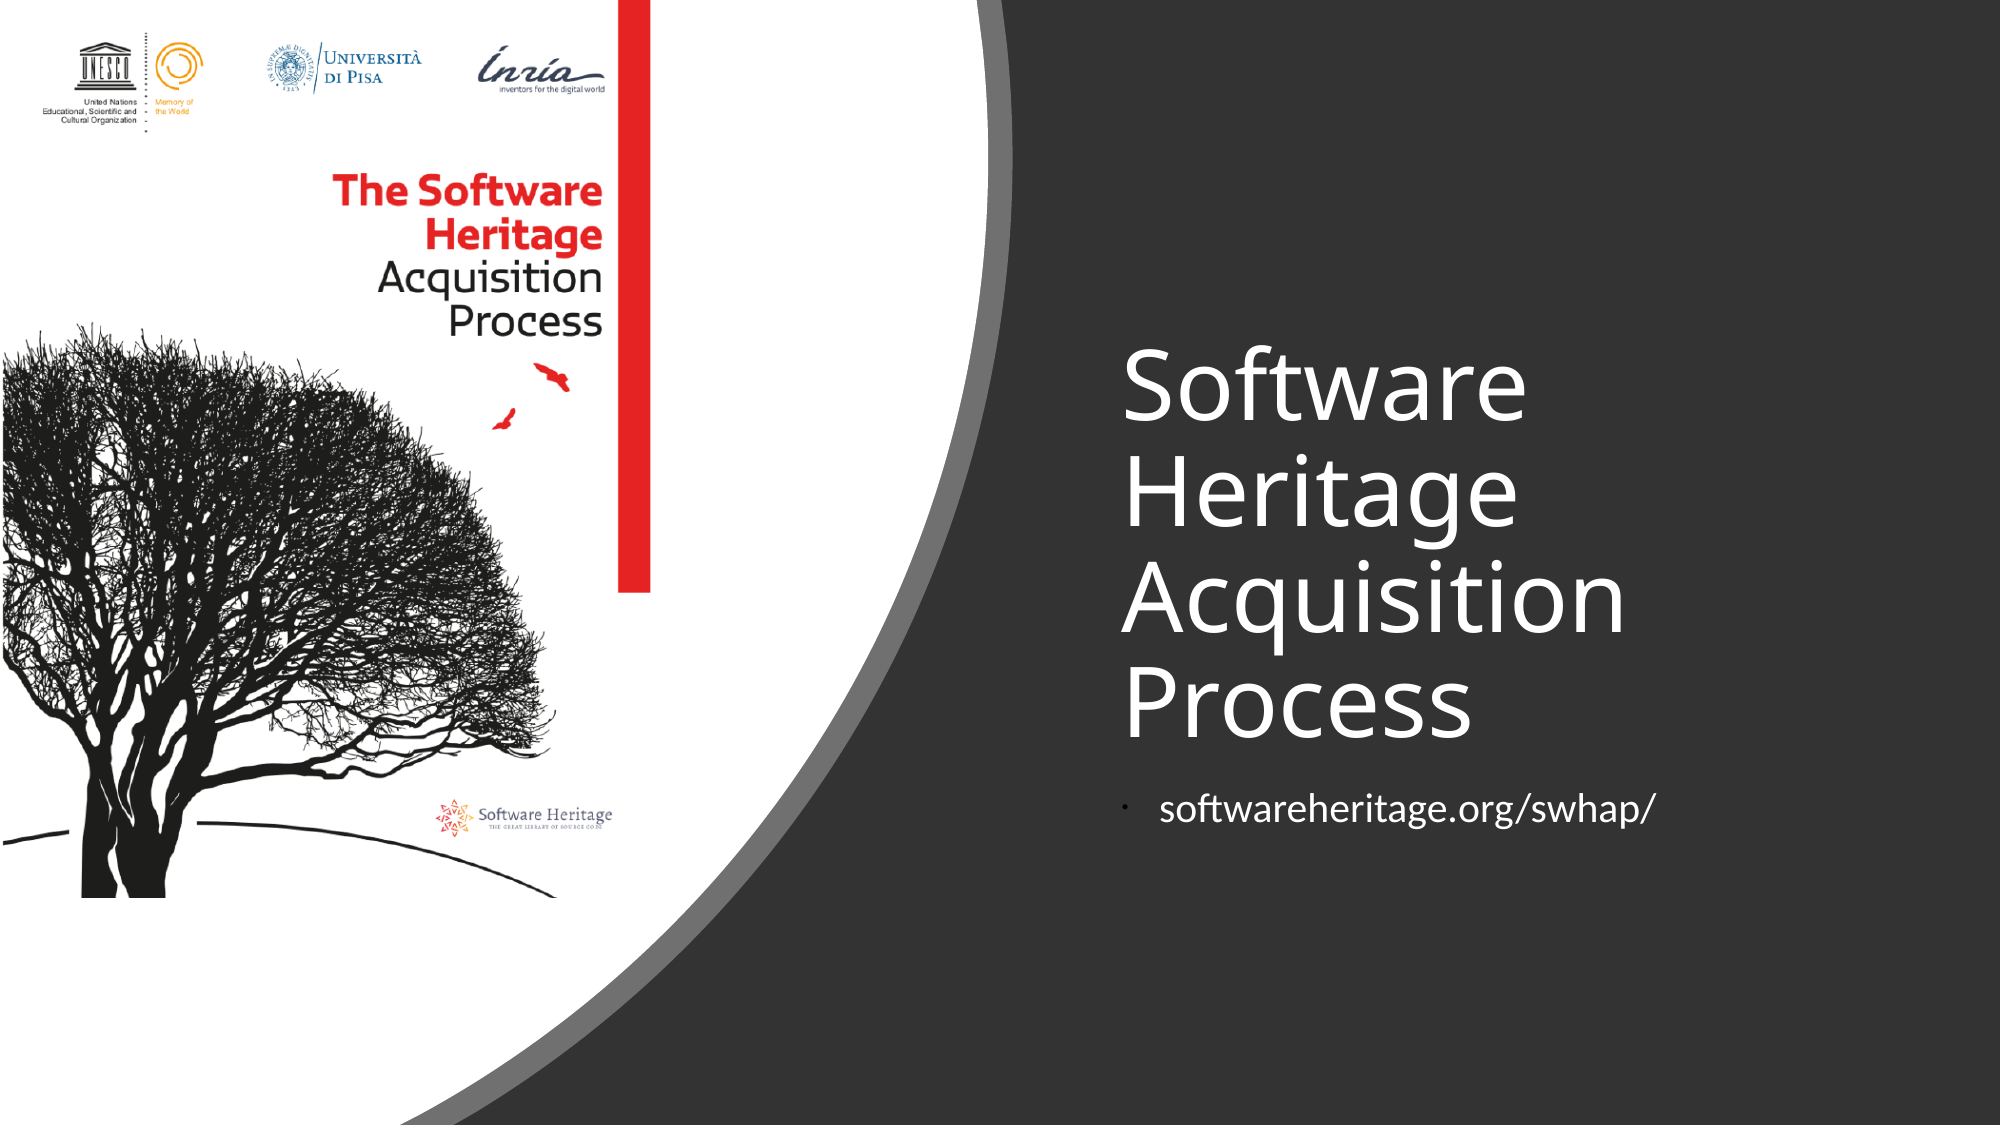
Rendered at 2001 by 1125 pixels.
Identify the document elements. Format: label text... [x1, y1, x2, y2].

title Software Heritage Acquisition Process [1106, 292, 1869, 767]
text_box [0, 0, 2000, 1125]
picture [0, 0, 651, 898]
list softwareheritage.org/swhap/ [1106, 779, 1869, 968]
